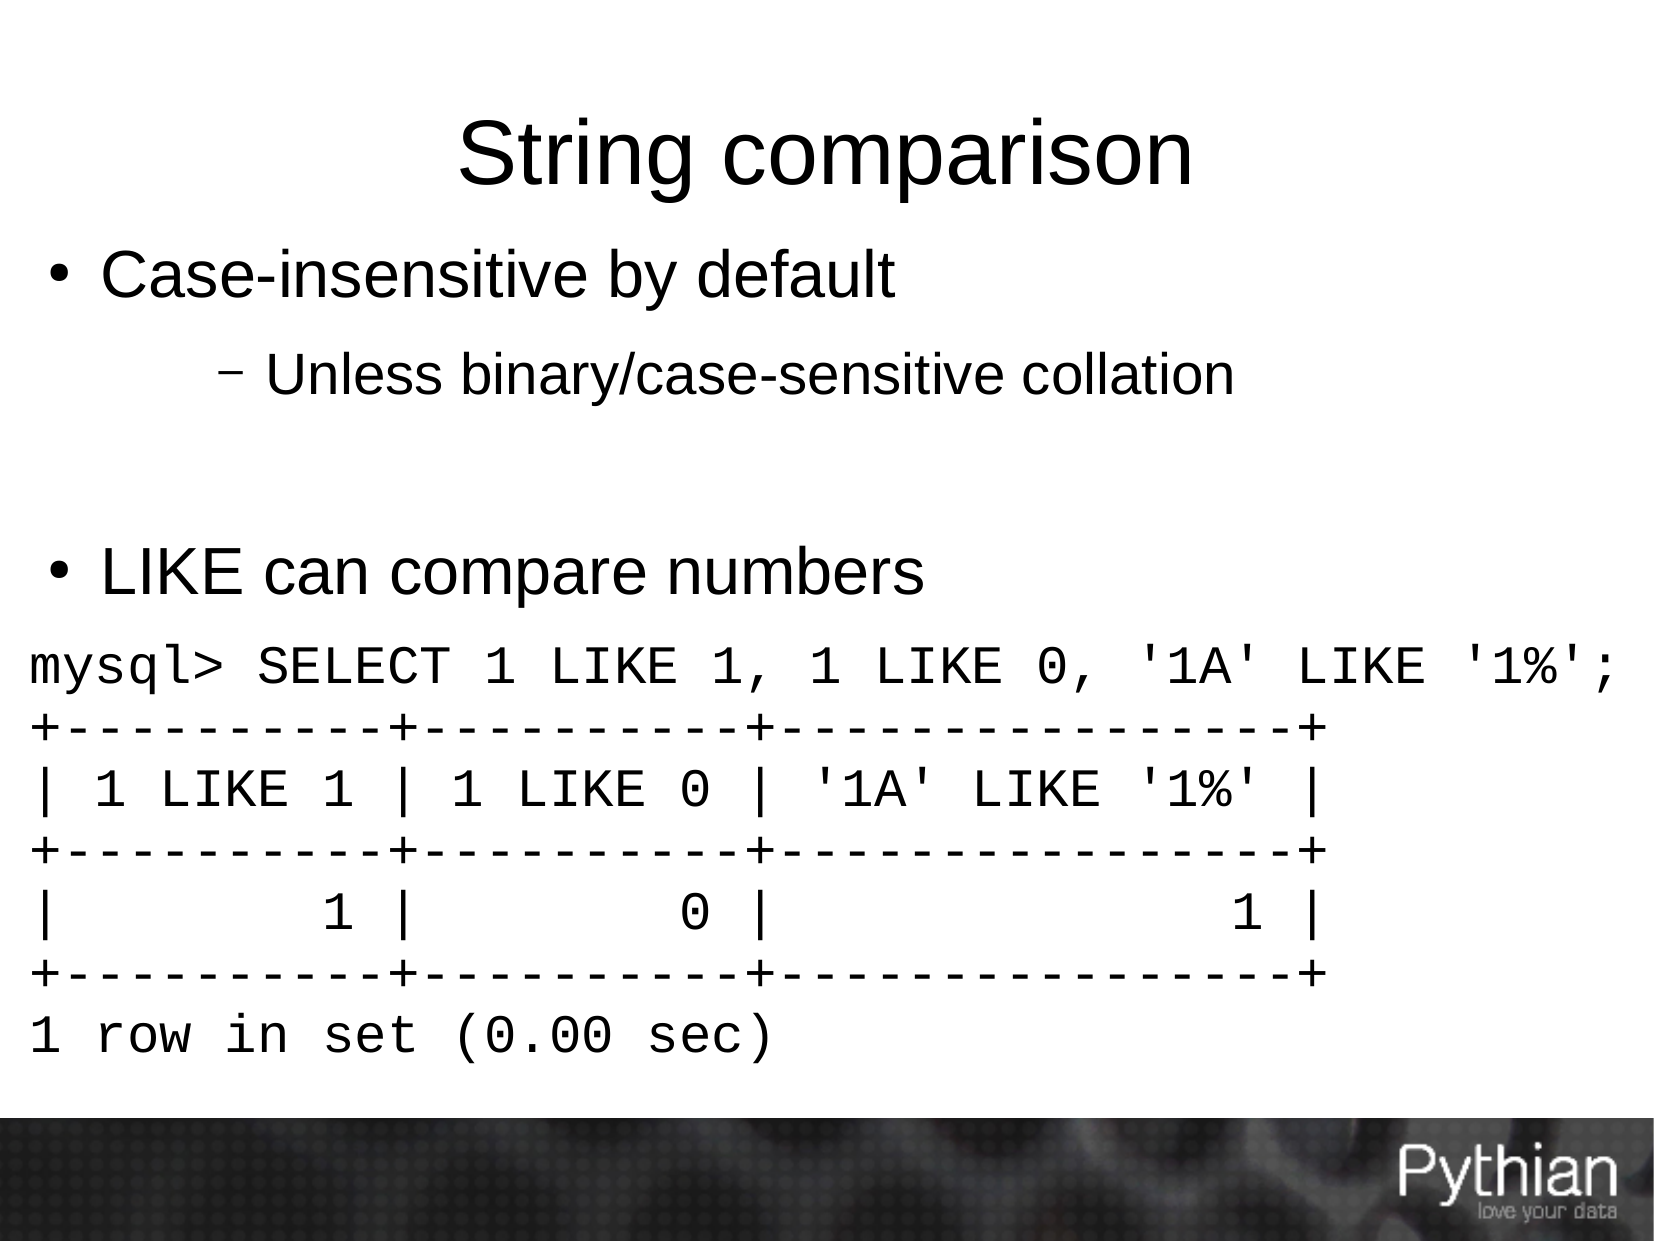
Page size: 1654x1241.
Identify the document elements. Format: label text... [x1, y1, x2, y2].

title String comparison [82, 49, 1571, 237]
list Case-insensitive by default Unless binary/case-sensitive collation LIKE can compare numbers mysql> SELECT 1 LIKE 1, 1 LIKE 0, '1A' LIKE '1%'; +----------+----------+----------------+ | 1 LIKE 1 | 1 LIKE 0 | '1A' LIKE '1%' | +----------+----------+----------------+ | 1 | 0 | 1 | +----------+----------+----------------+ 1 row in set (0.00 sec) [29, 237, 1625, 1043]
picture [0, 1118, 1654, 1241]
